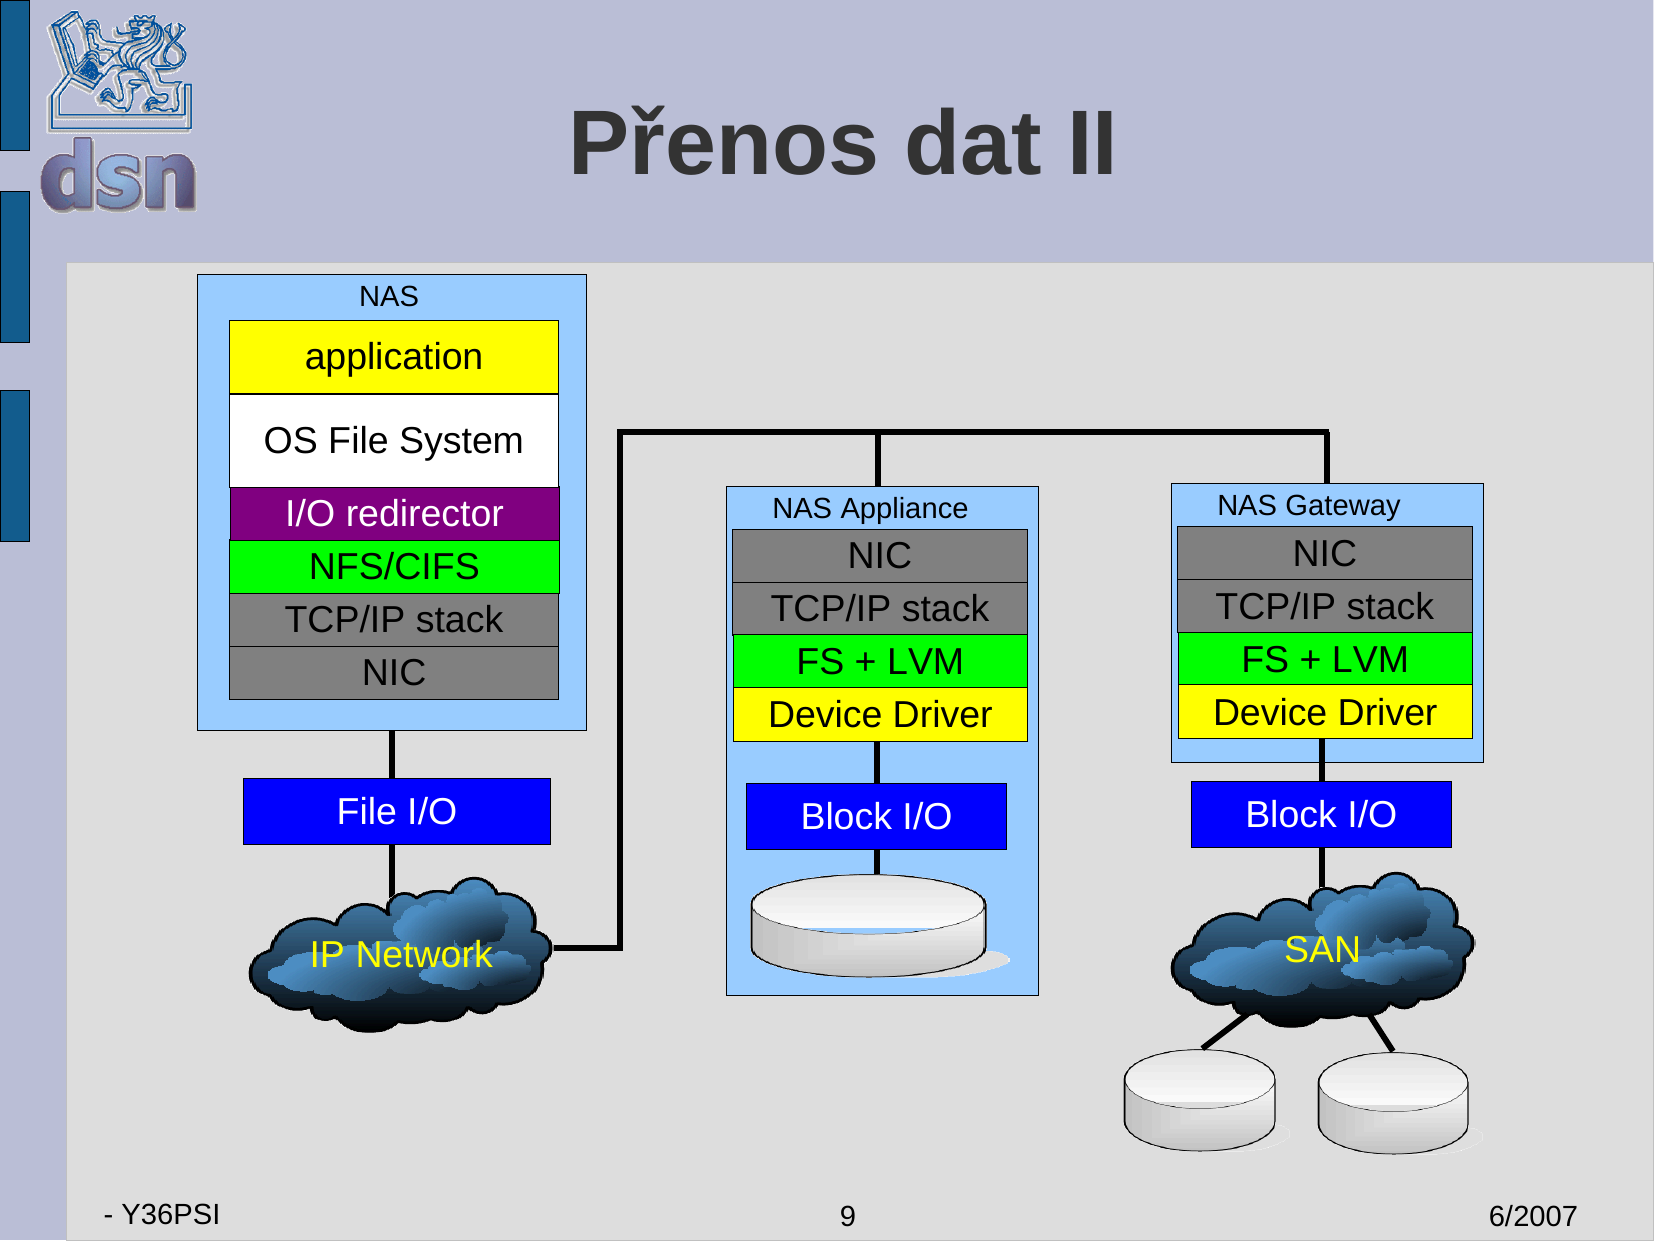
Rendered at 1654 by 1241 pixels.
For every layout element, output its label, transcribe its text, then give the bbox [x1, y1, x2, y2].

text_box NIC [229, 646, 559, 700]
title Přenos dat II [210, 39, 1478, 247]
text_box Device Driver [1178, 684, 1473, 739]
picture [750, 873, 1010, 978]
picture [1170, 871, 1476, 1028]
text_box FS + LVM [1178, 632, 1473, 684]
text_box I/O redirector [230, 486, 560, 541]
text_box NFS/CIFS [229, 539, 560, 594]
picture [1123, 1048, 1290, 1152]
text_box File I/O [243, 778, 551, 845]
text_box Block I/O [746, 783, 1007, 850]
text_box NIC [732, 529, 1028, 583]
text_box [1171, 483, 1319, 763]
text_box TCP/IP stack [1177, 580, 1473, 633]
text_box TCP/IP stack [732, 583, 1028, 636]
text_box Device Driver [733, 687, 1028, 742]
text_box [197, 274, 587, 731]
text_box [1325, 483, 1484, 763]
text_box NAS Gateway [1202, 481, 1416, 530]
text_box [726, 486, 1039, 996]
text_box Block I/O [1191, 781, 1452, 848]
text_box NIC [1177, 526, 1473, 580]
text_box NAS [344, 272, 434, 321]
text_box application [229, 320, 559, 394]
picture [248, 876, 554, 1033]
text_box TCP/IP stack [229, 594, 559, 646]
text_box OS File System [229, 394, 559, 488]
picture [10, 10, 223, 230]
text_box NAS Appliance [757, 484, 984, 533]
text_box FS + LVM [733, 634, 1028, 687]
picture [1317, 1051, 1483, 1155]
